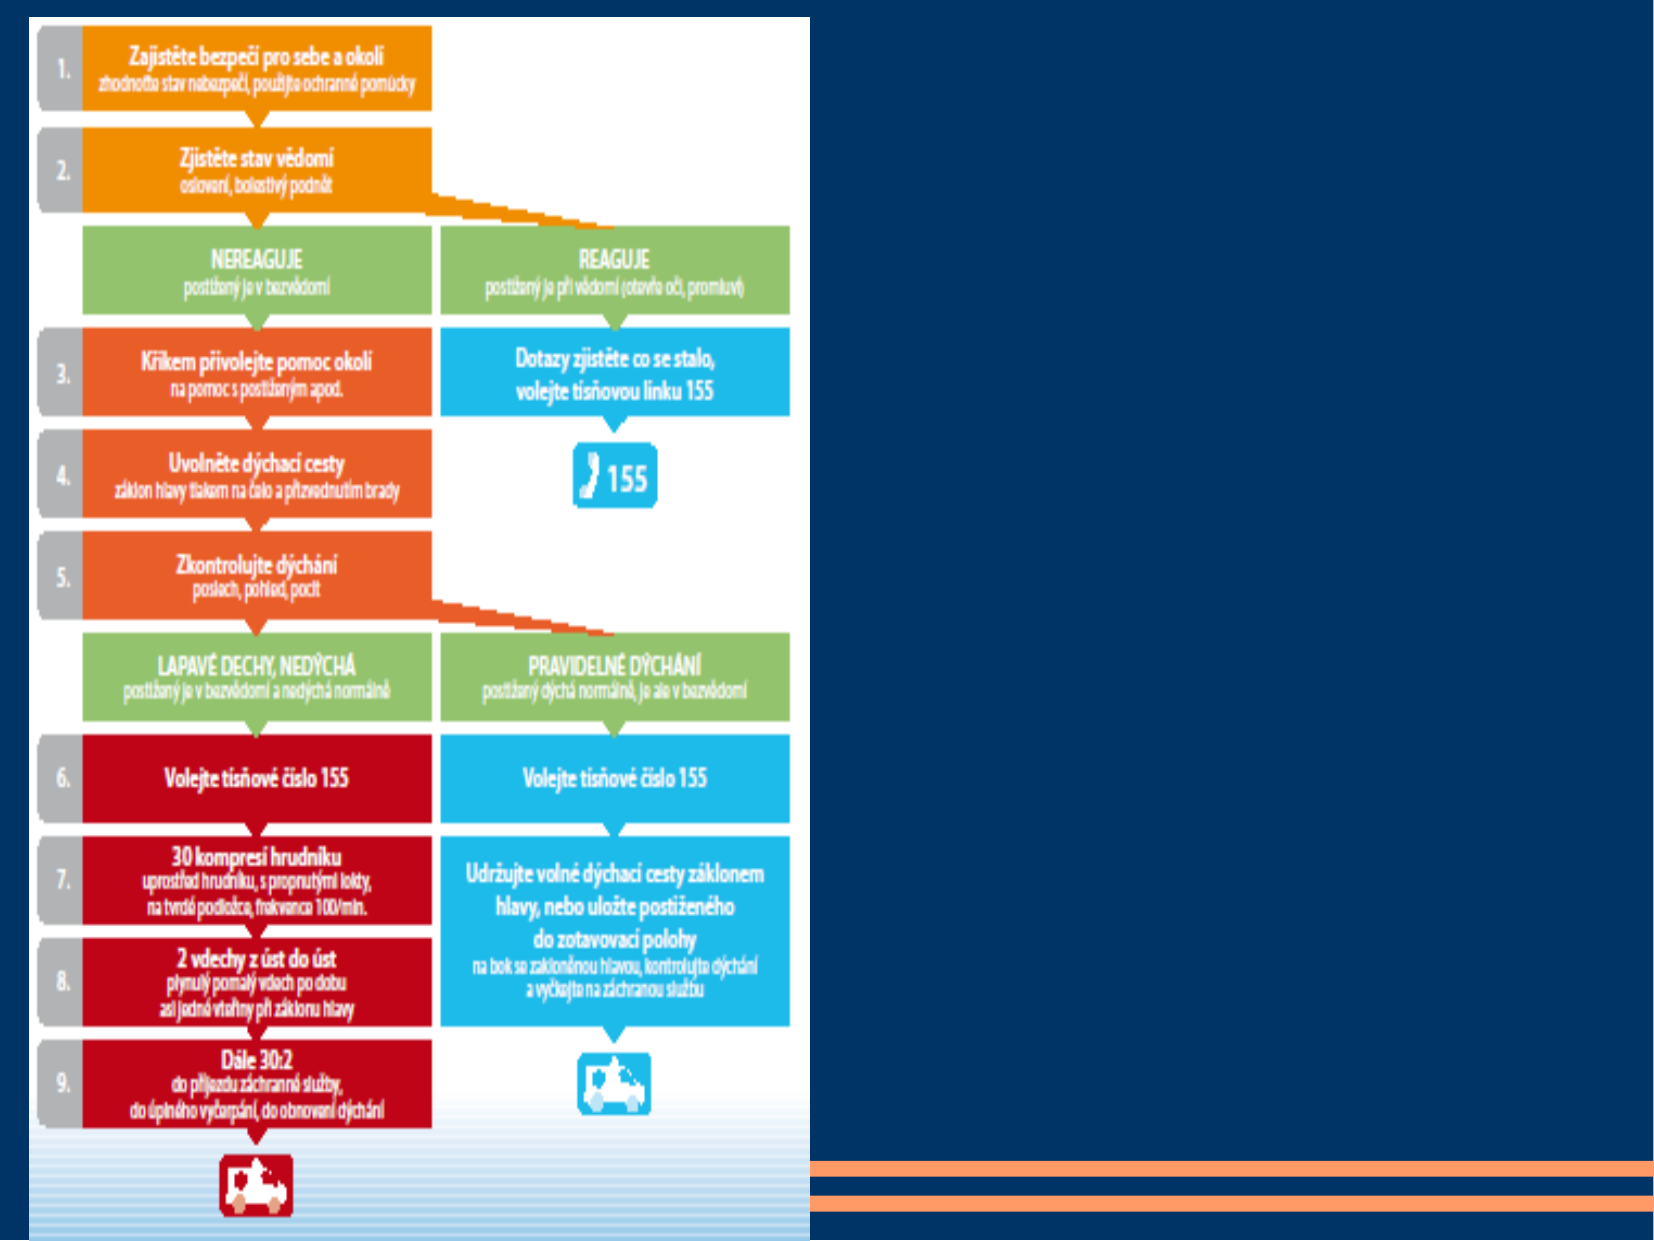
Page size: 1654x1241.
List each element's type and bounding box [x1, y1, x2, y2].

picture [29, 17, 810, 1241]
